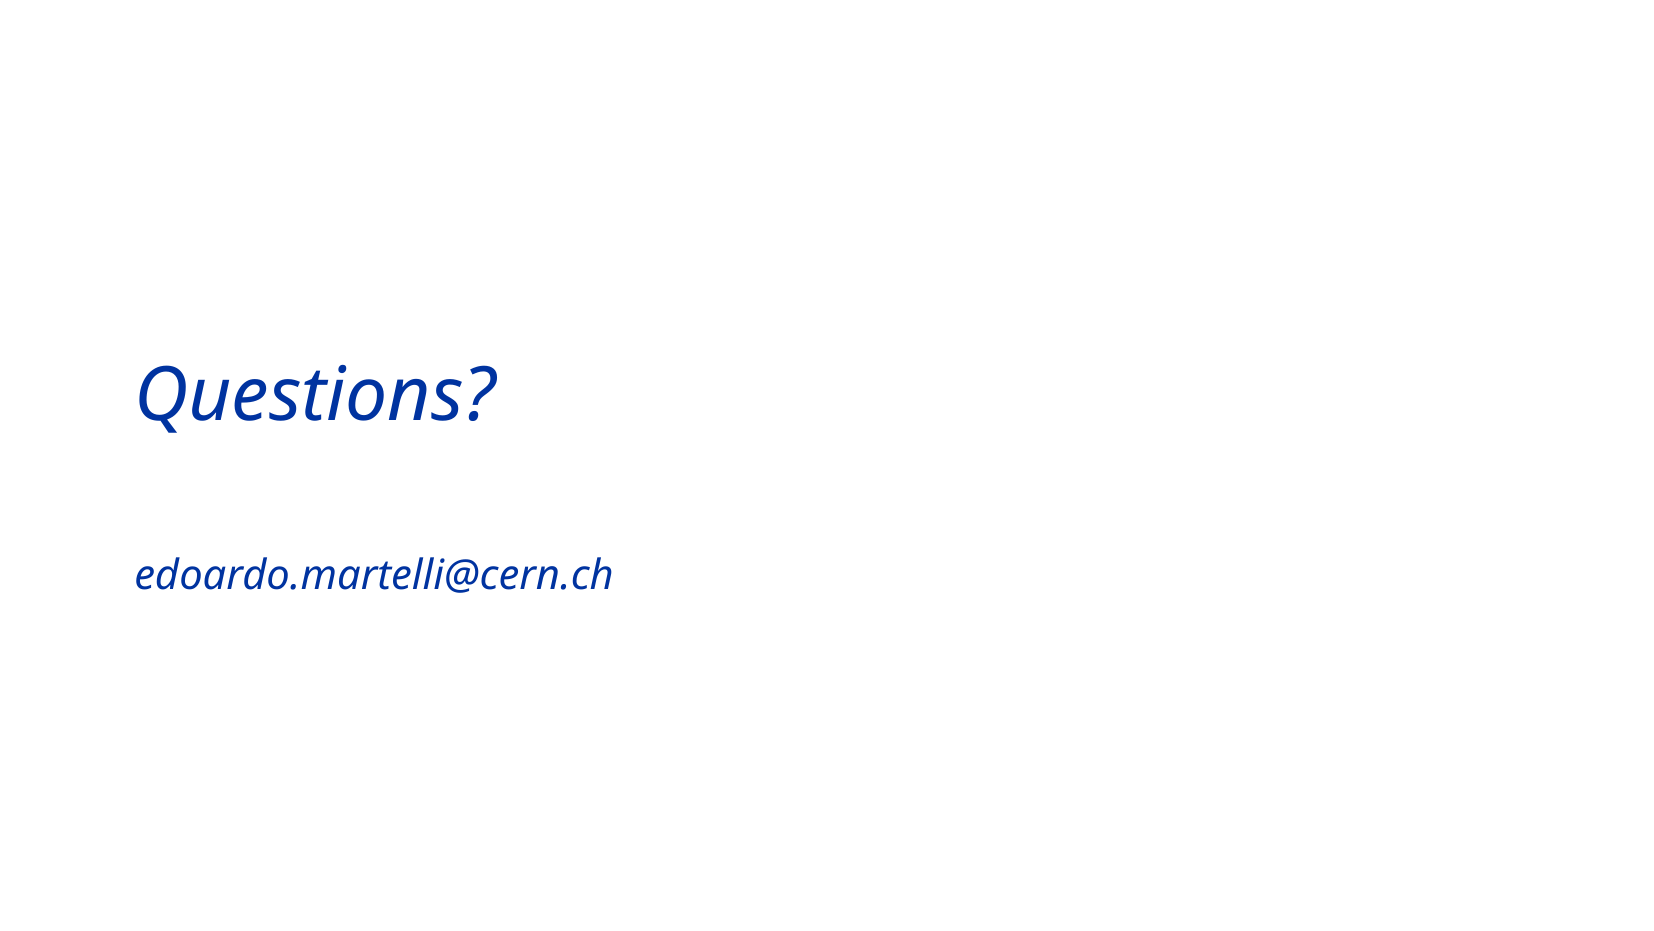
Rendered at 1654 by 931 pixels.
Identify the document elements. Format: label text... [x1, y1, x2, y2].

title Questions? edoardo.martelli@cern.ch [134, 189, 1384, 753]
